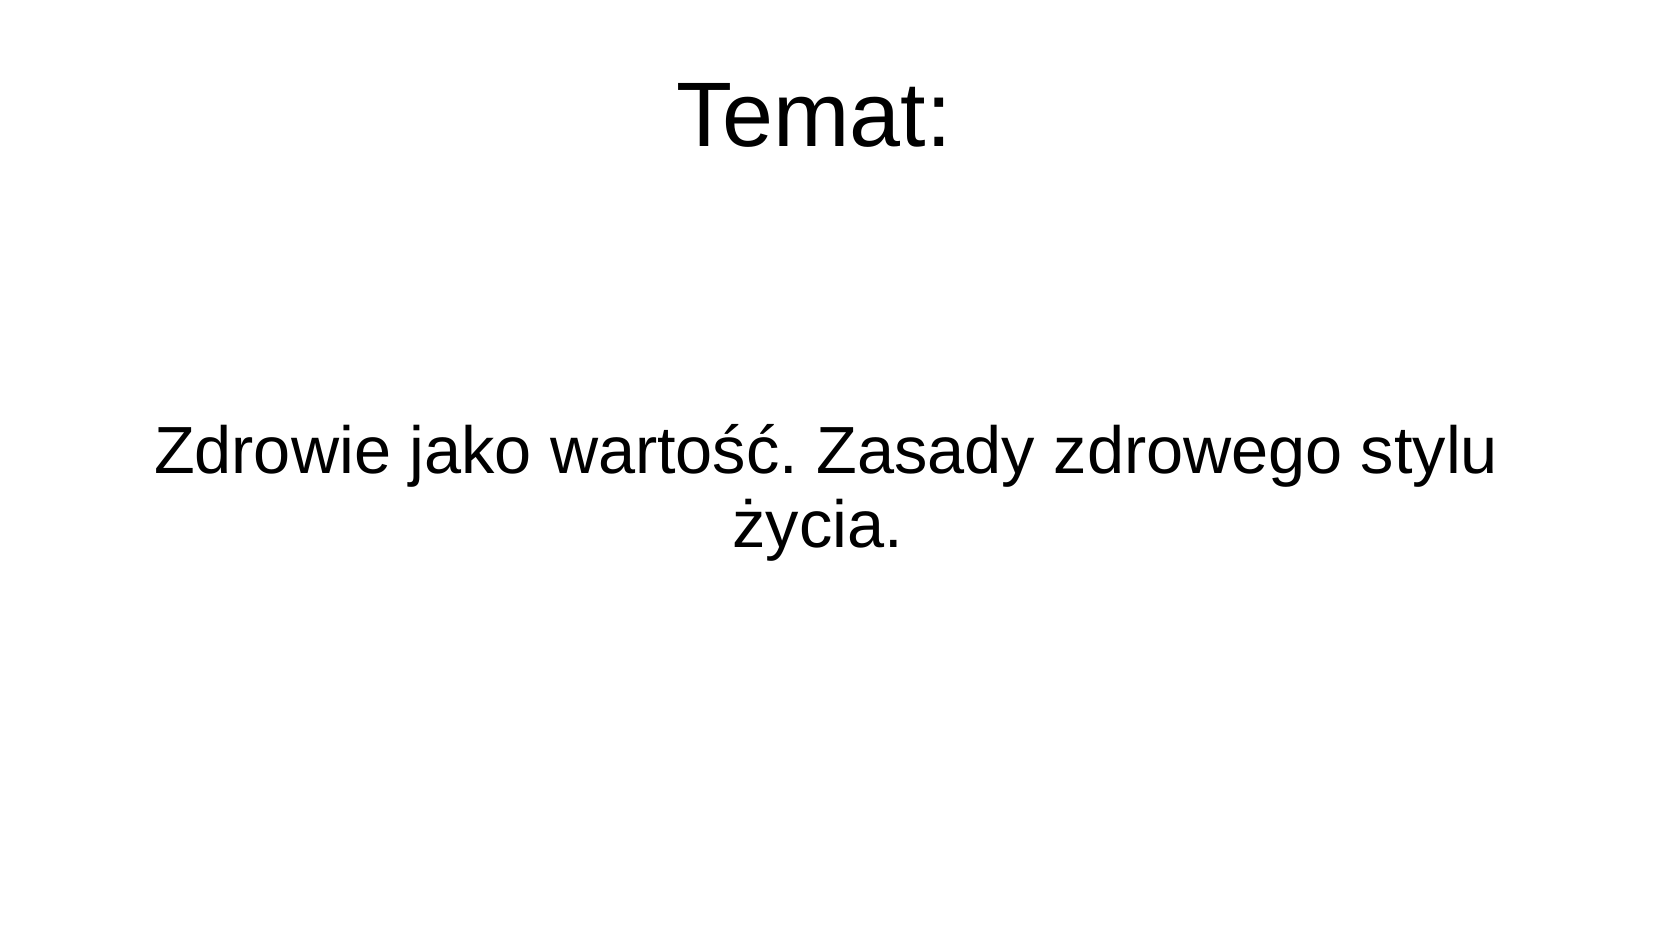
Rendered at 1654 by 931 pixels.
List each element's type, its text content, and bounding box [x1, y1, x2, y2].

subtitle Zdrowie jako wartość. Zasady zdrowego stylu życia. [82, 217, 1571, 758]
title Temat: [82, 37, 1571, 193]
